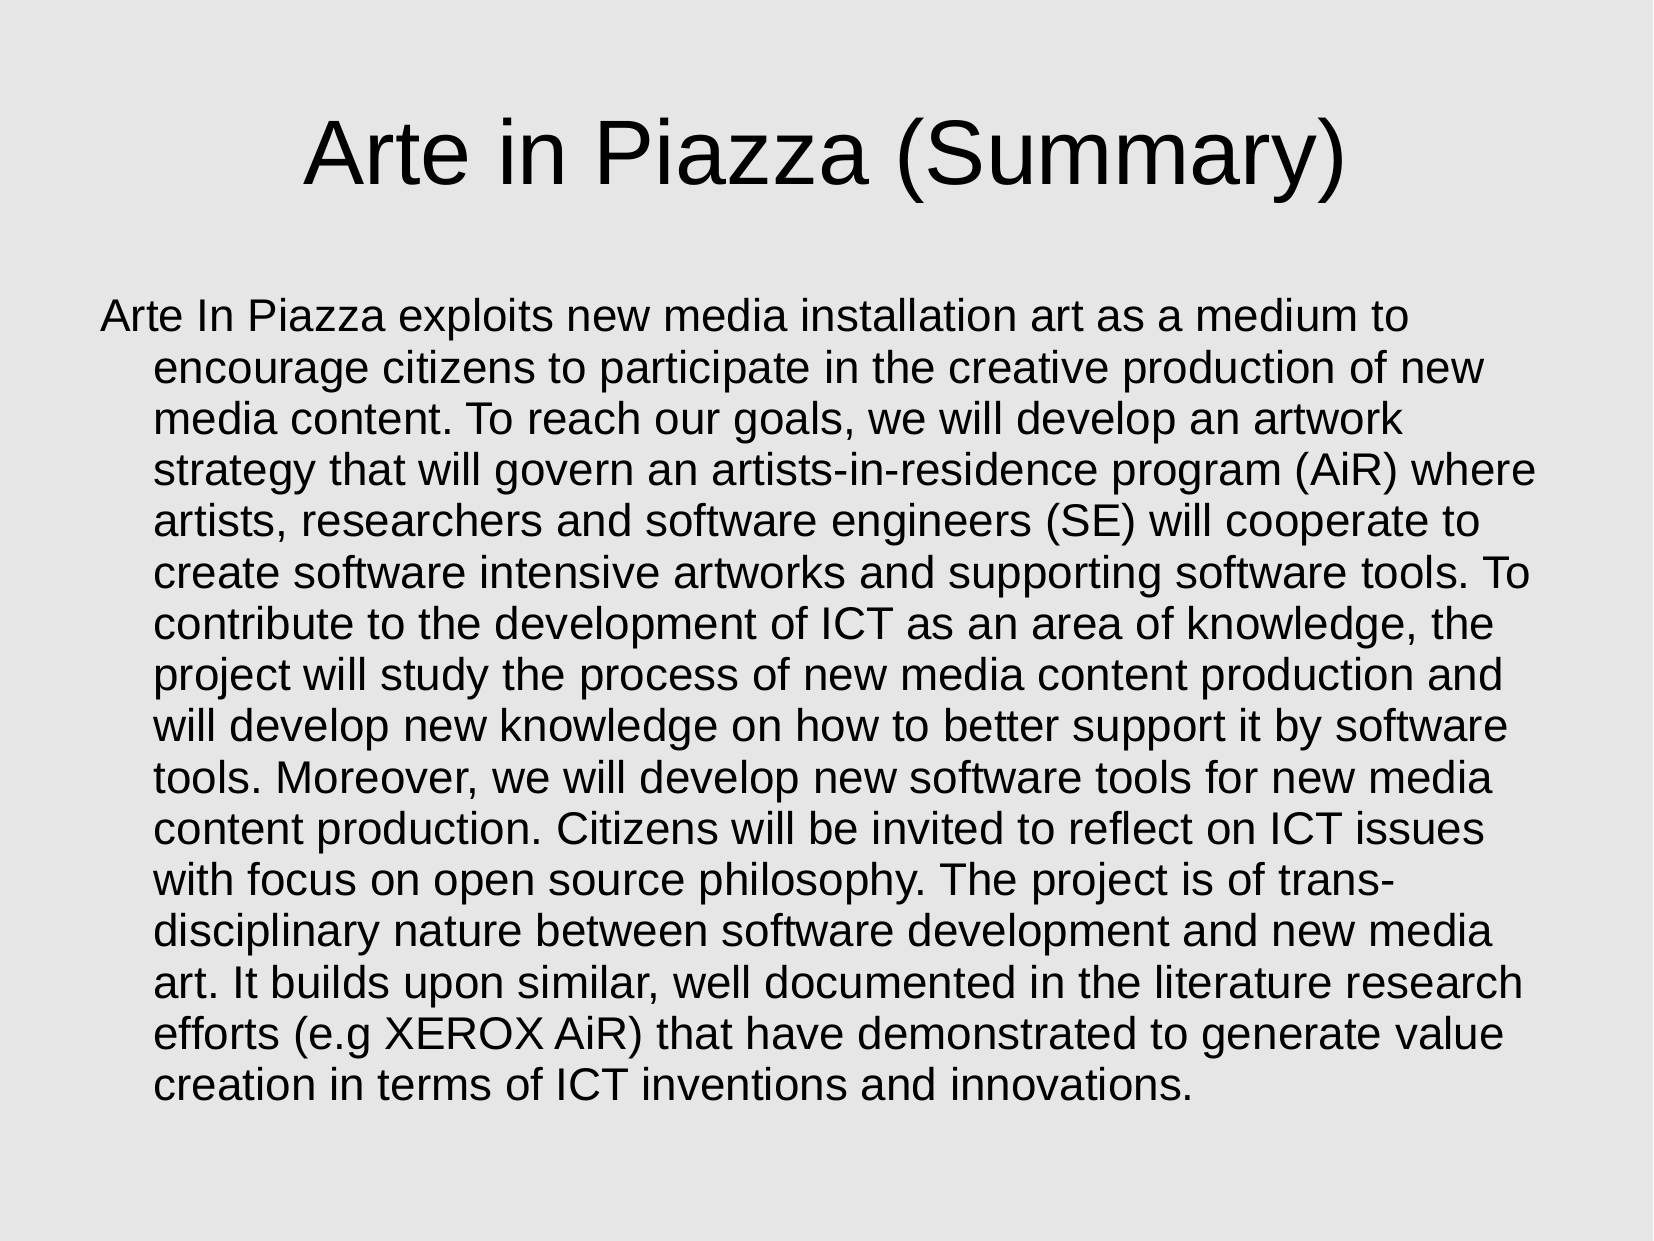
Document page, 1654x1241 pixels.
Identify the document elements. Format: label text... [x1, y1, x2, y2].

title Arte in Piazza (Summary) [82, 49, 1571, 257]
list Arte In Piazza exploits new media installation art as a medium to encourage citizens to participate in the creative production of new media content. To reach our goals, we will develop an artwork strategy that will govern an artists-in-residence program (AiR) where artists, researchers and software engineers (SE) will cooperate to create software intensive artworks and supporting software tools. To contribute to the development of ICT as an area of knowledge, the project will study the process of new media content production and will develop new knowledge on how to better support it by software tools. Moreover, we will develop new software tools for new media content production. Citizens will be invited to reflect on ICT issues with focus on open source philosophy. The project is of trans-disciplinary nature between software development and new media art. It builds upon similar, well documented in the literature research efforts (e.g XEROX AiR) that have demonstrated to generate value creation in terms of ICT inventions and innovations. [82, 290, 1571, 1111]
